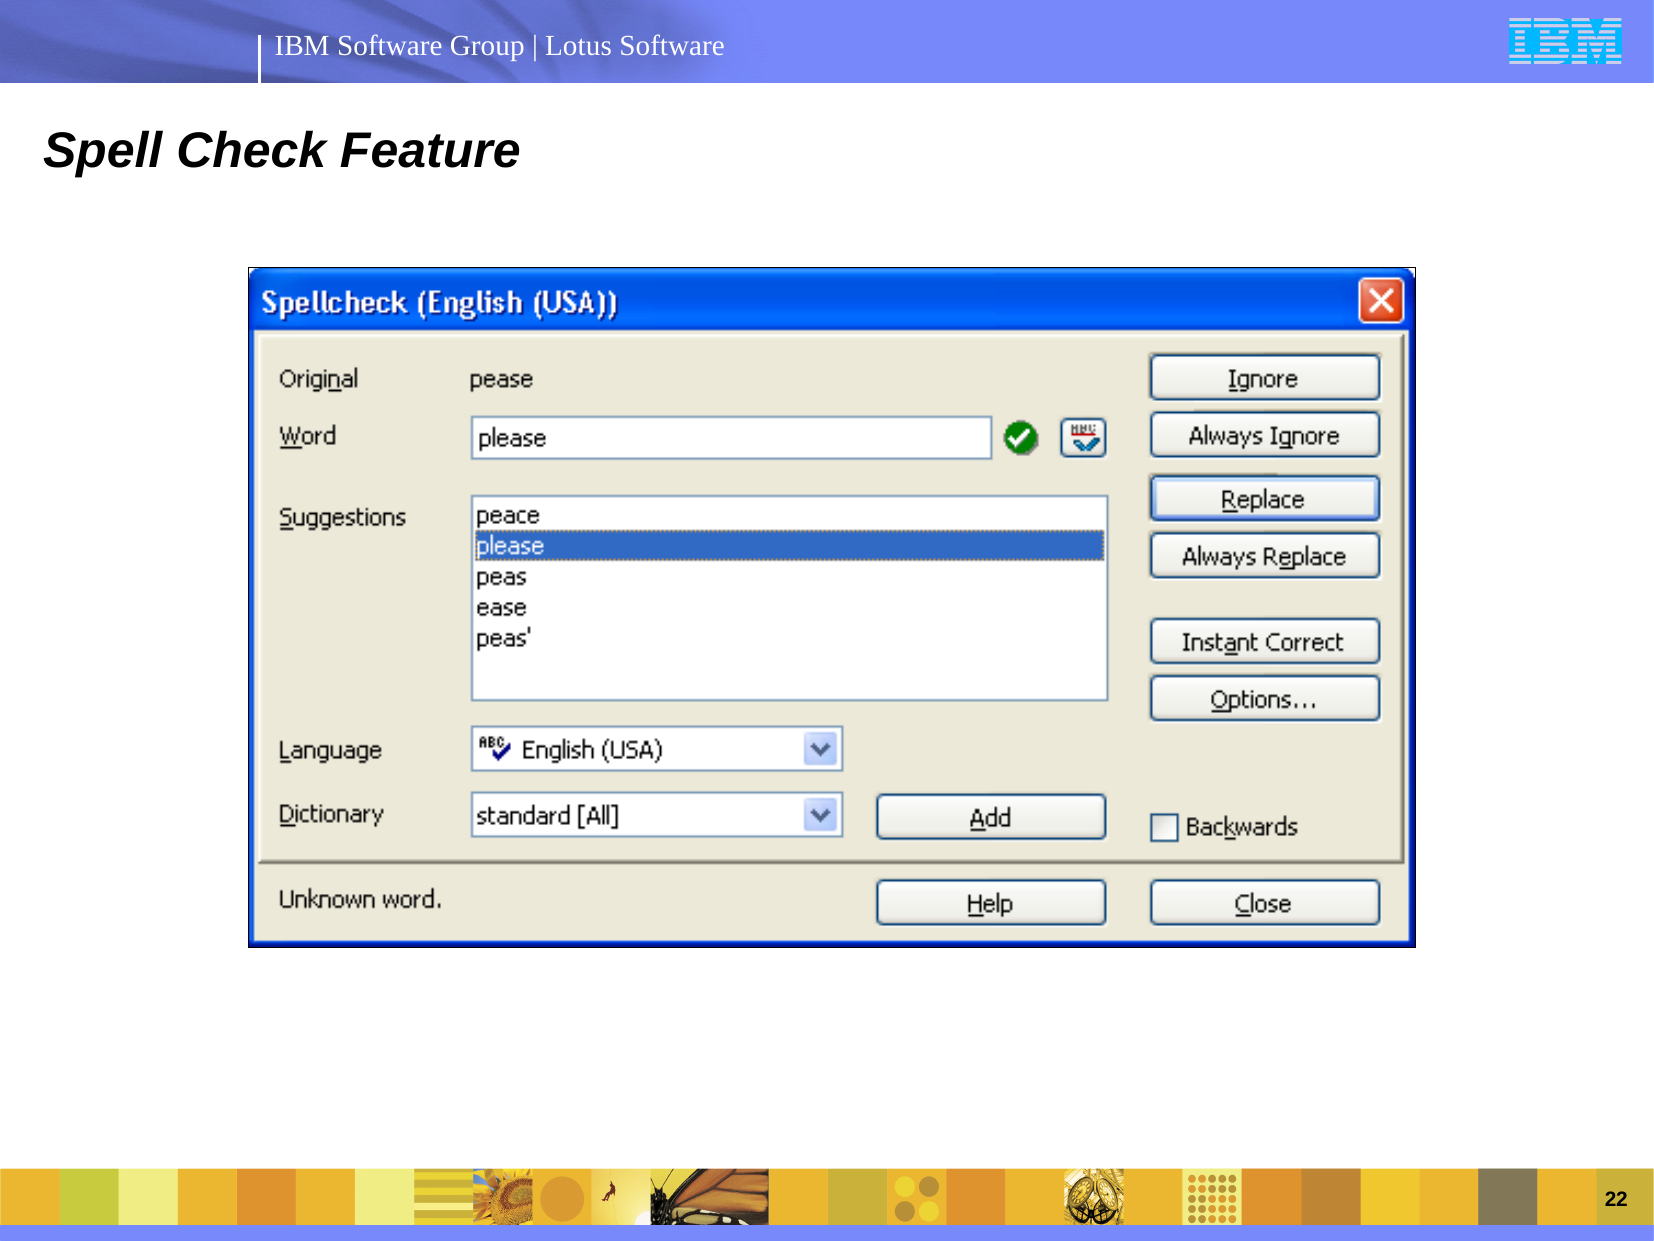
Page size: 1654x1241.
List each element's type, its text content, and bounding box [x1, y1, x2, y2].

picture [0, 0, 1654, 83]
picture [248, 267, 1416, 948]
title Spell Check Feature [28, 117, 1520, 223]
picture [0, 1168, 1654, 1225]
